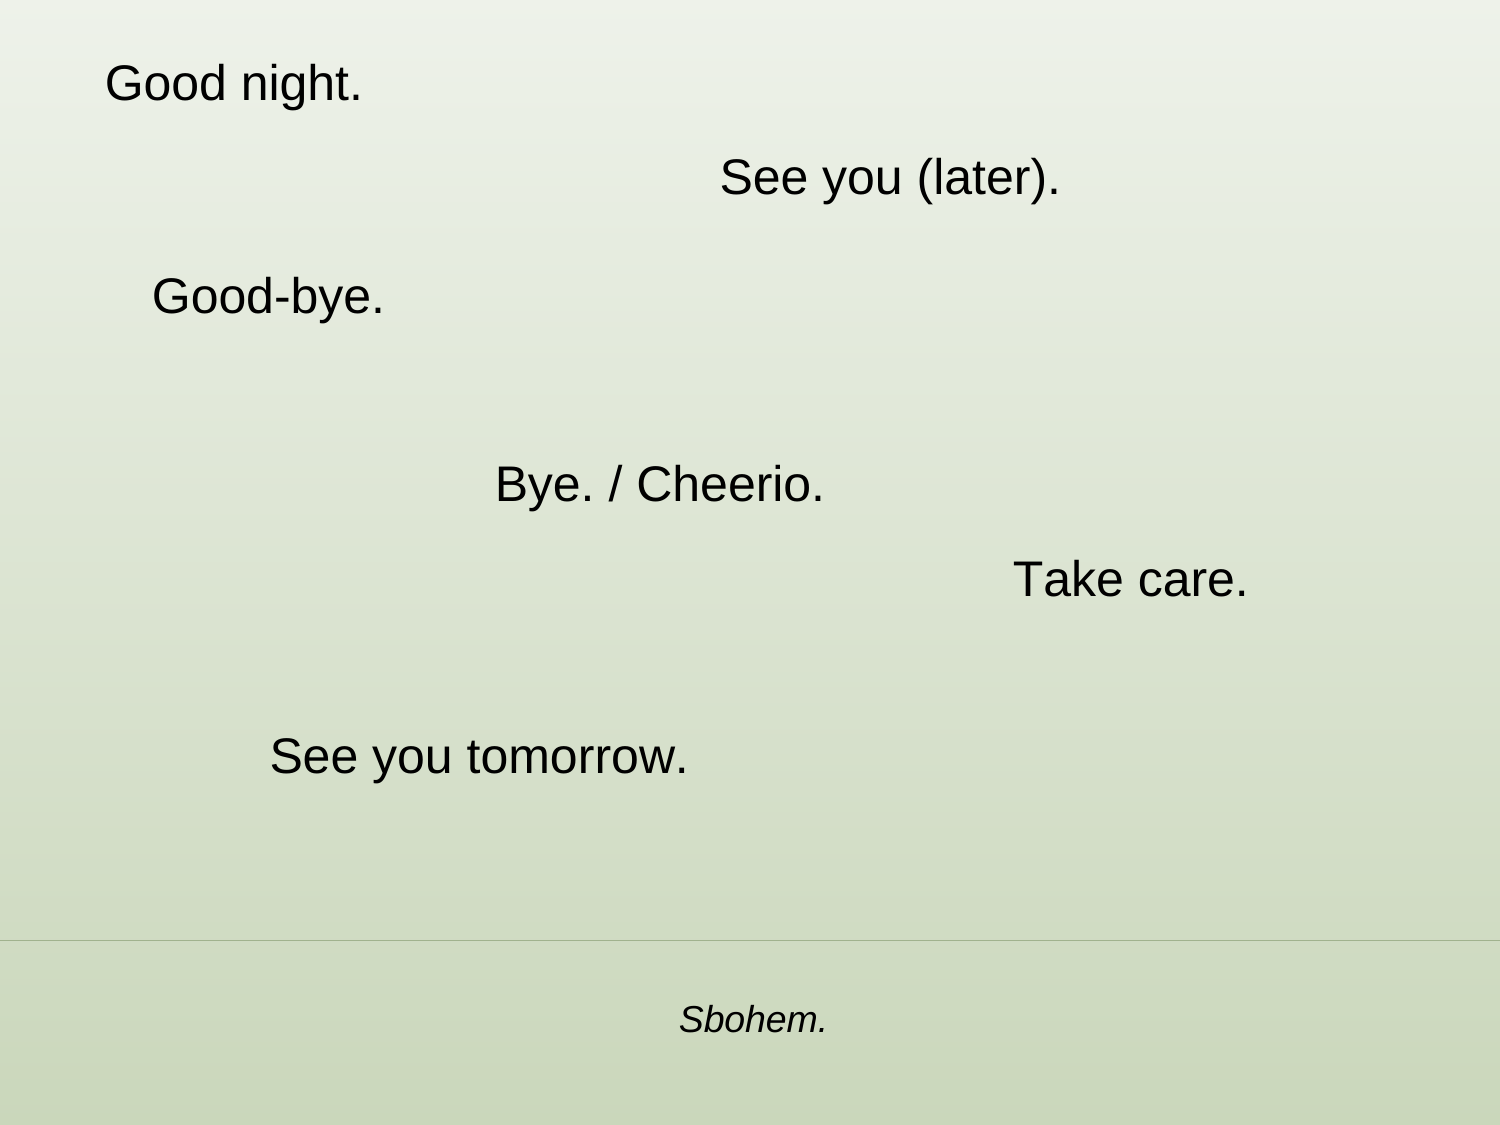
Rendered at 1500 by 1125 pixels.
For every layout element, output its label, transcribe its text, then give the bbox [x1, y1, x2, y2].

text_box See you tomorrow. [254, 716, 705, 792]
text_box Good-bye. [137, 255, 401, 331]
text_box Bye. / Cheerio. [480, 444, 841, 520]
text_box Sbohem. [663, 987, 844, 1049]
text_box Take care. [998, 538, 1400, 615]
text_box Good night. [90, 42, 379, 119]
text_box See you (later). [704, 137, 1077, 213]
